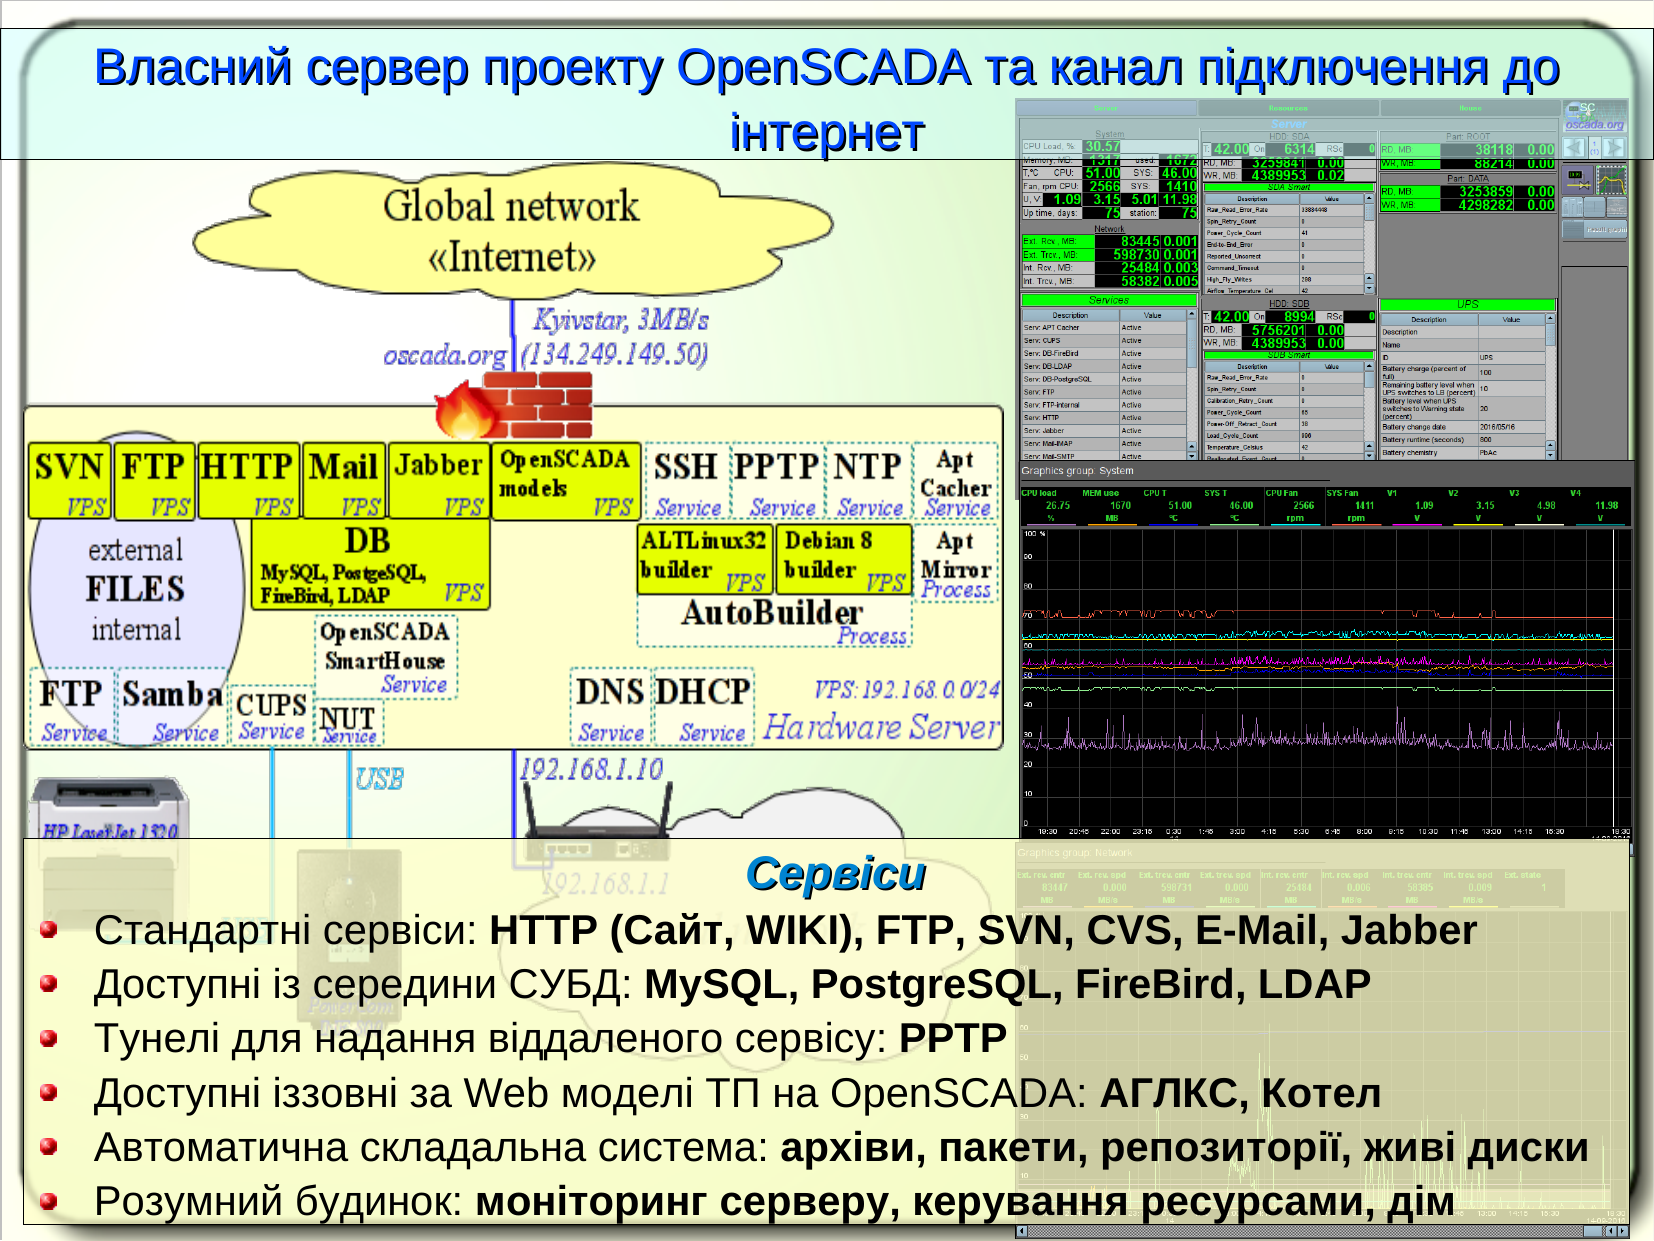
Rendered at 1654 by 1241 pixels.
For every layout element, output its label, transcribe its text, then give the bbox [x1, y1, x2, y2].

picture [1015, 160, 1635, 857]
picture [1015, 1225, 1630, 1239]
list Сервіси Стандартні сервіси: HTTP (Сайт, WIKI), FTP, SVN, CVS, E-Mail, Jabber Доступні із середини СУБД: MySQL, PostgreSQL, FireBird, LDAP Тунелі для надання віддаленого сервісу: PPTP Доступні іззовні за Web моделі ТП на OpenSCADA: АГЛКС, Котел Автоматична складальна система: архіви, пакети, репозиторії, живі диски Розумний будинок: моніторинг серверу, керування ресурсами, дім [23, 838, 1630, 1217]
title Власний сервер проекту OpenSCADA та канал підключення до інтернет [0, 33, 1654, 155]
picture [23, 161, 1004, 838]
